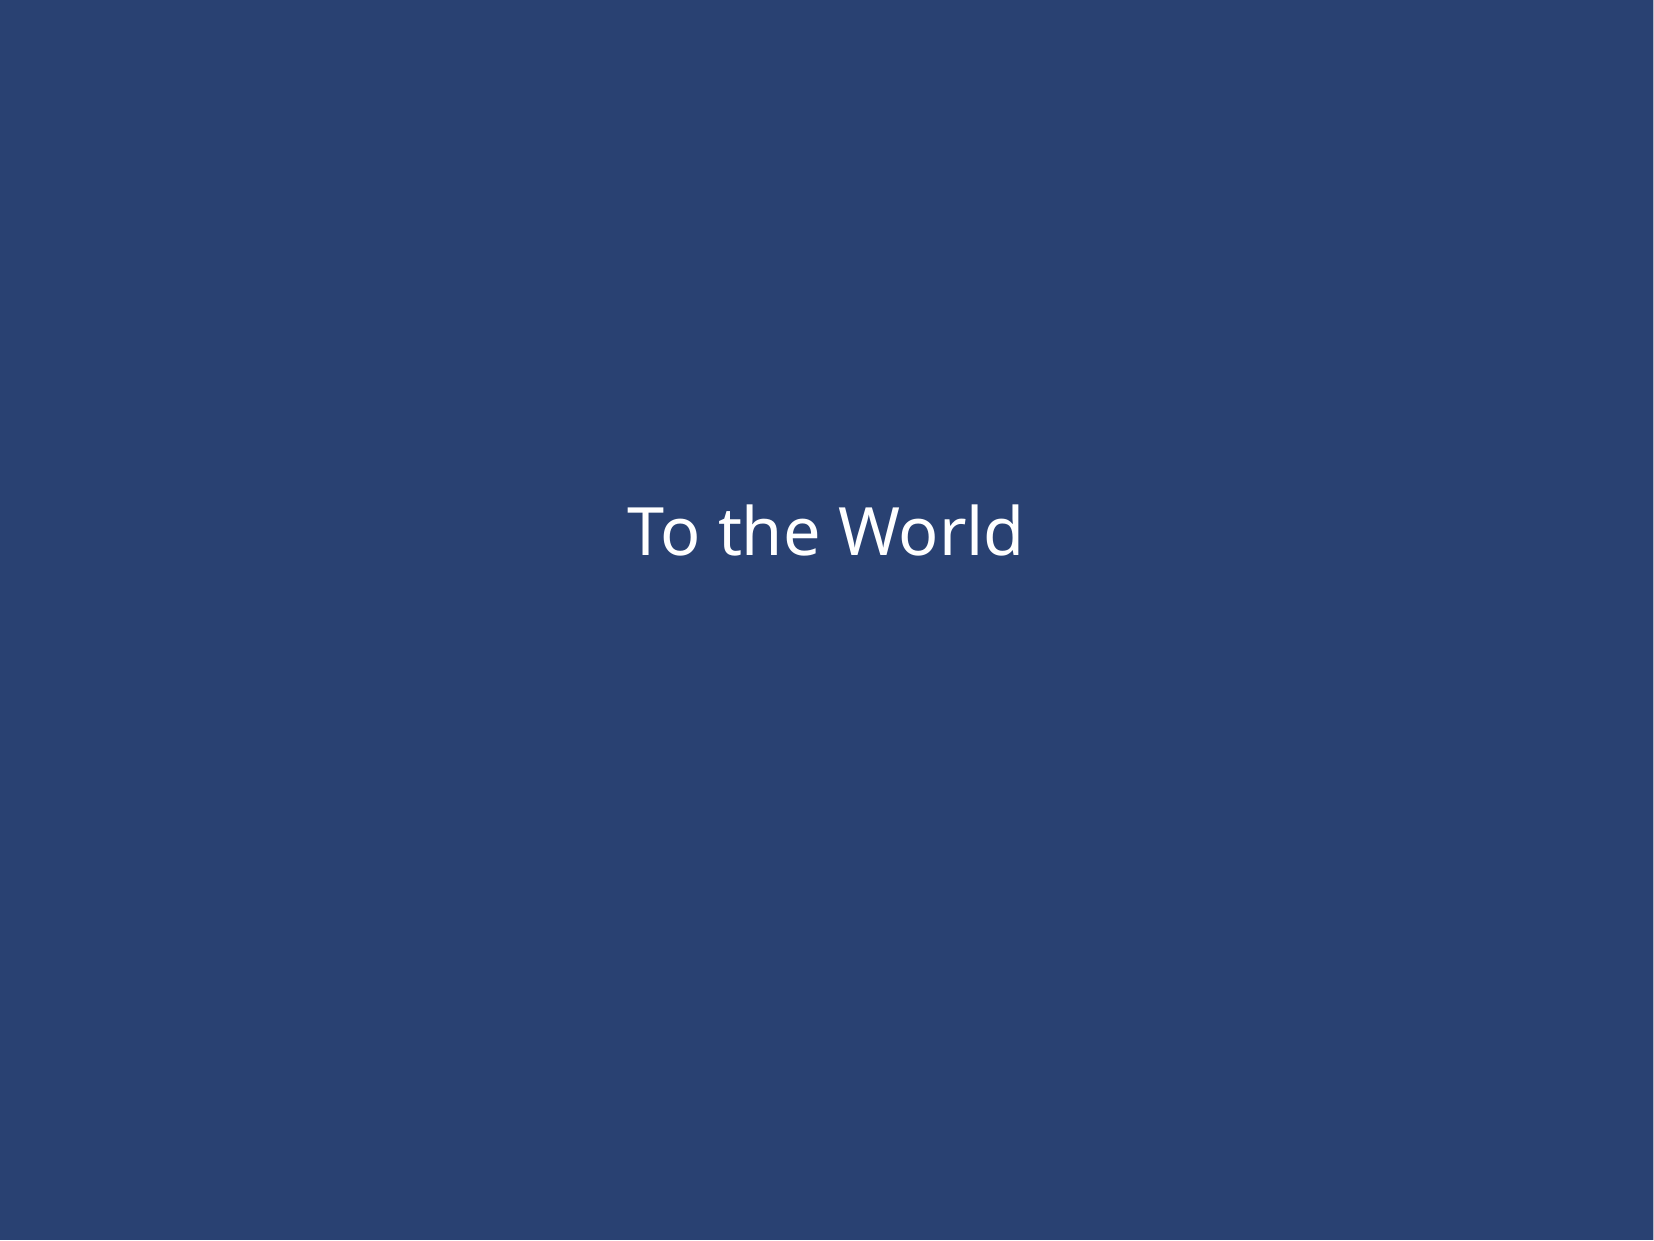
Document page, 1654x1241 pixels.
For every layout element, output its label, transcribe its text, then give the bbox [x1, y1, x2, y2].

subtitle To the World [82, 49, 1571, 1109]
